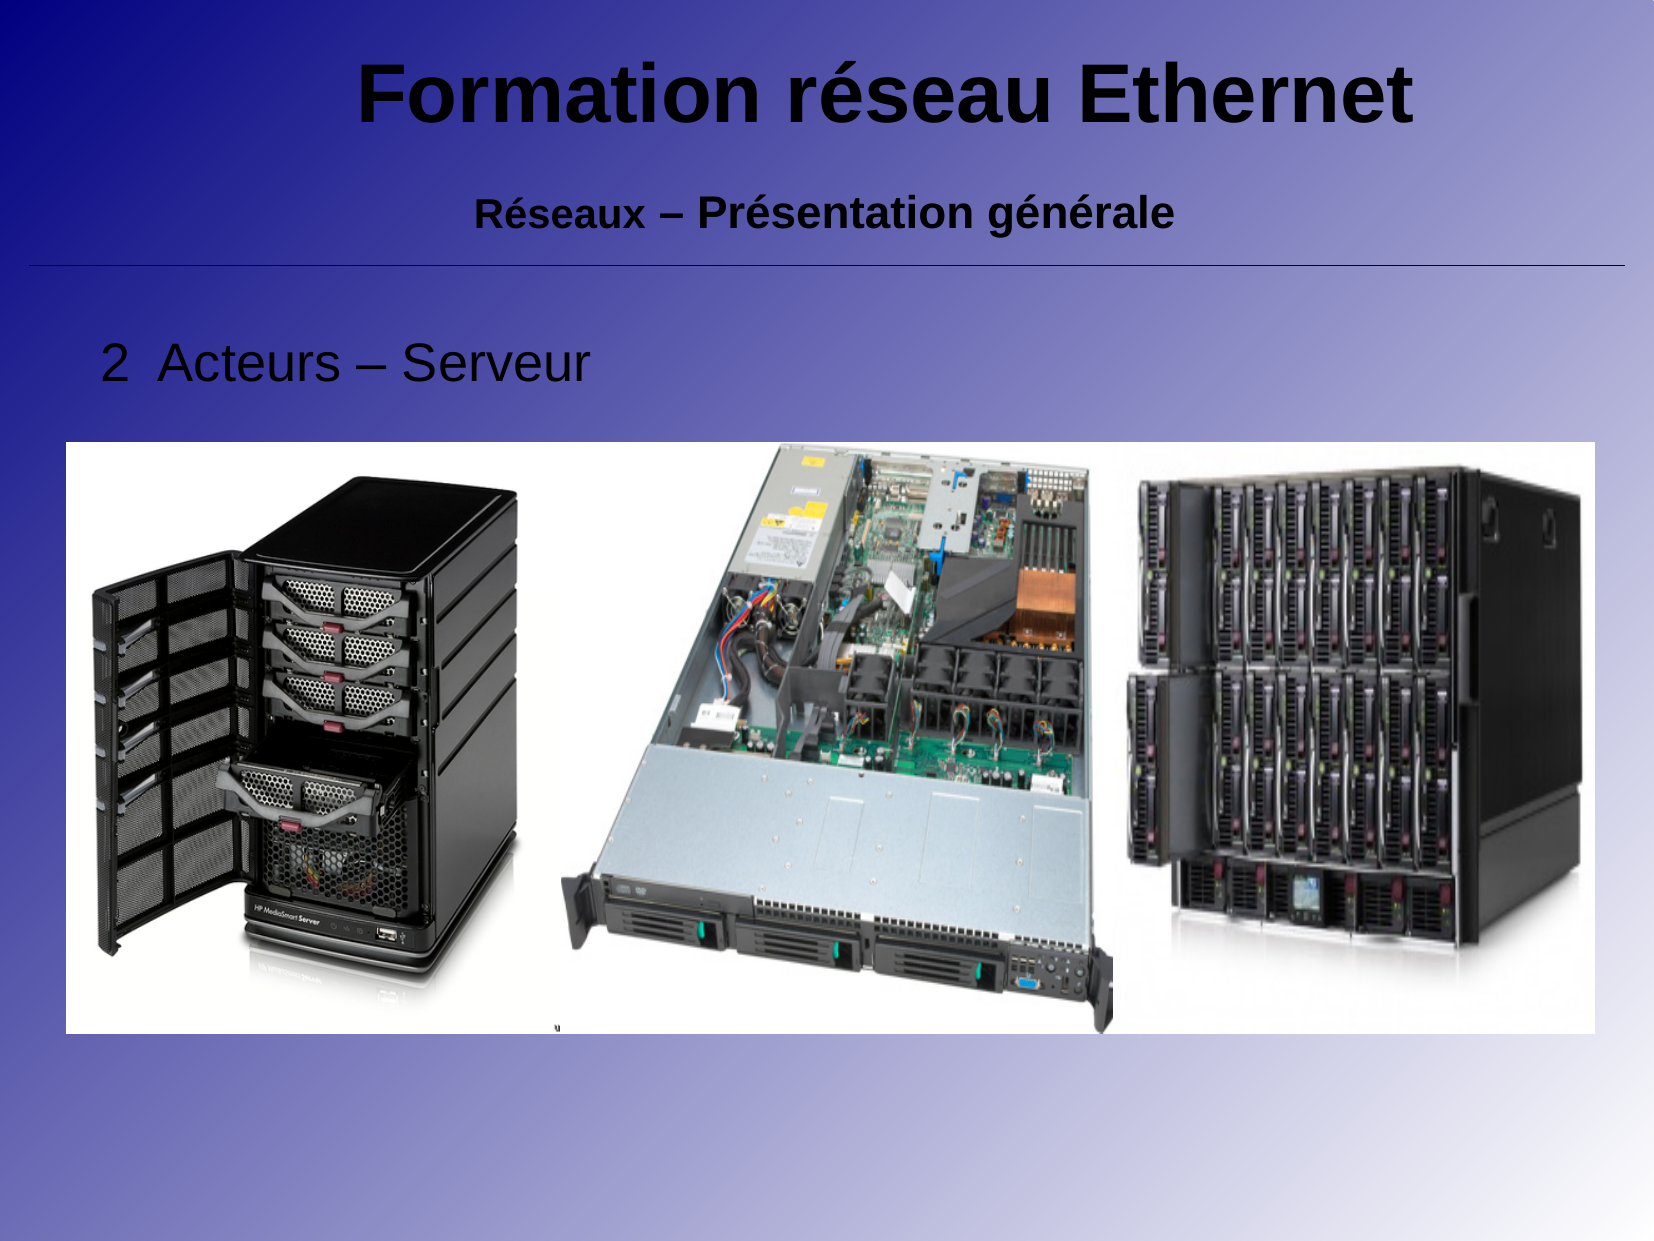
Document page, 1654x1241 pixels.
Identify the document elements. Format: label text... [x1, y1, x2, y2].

picture [66, 442, 1595, 1034]
text_box 2 Acteurs – Serveur [85, 324, 608, 401]
text_box Réseaux – Présentation générale [29, 177, 1621, 265]
text_box Réseaux – Présentation générale [29, 266, 1621, 354]
text_box Formation réseau Ethernet [324, 39, 1447, 148]
